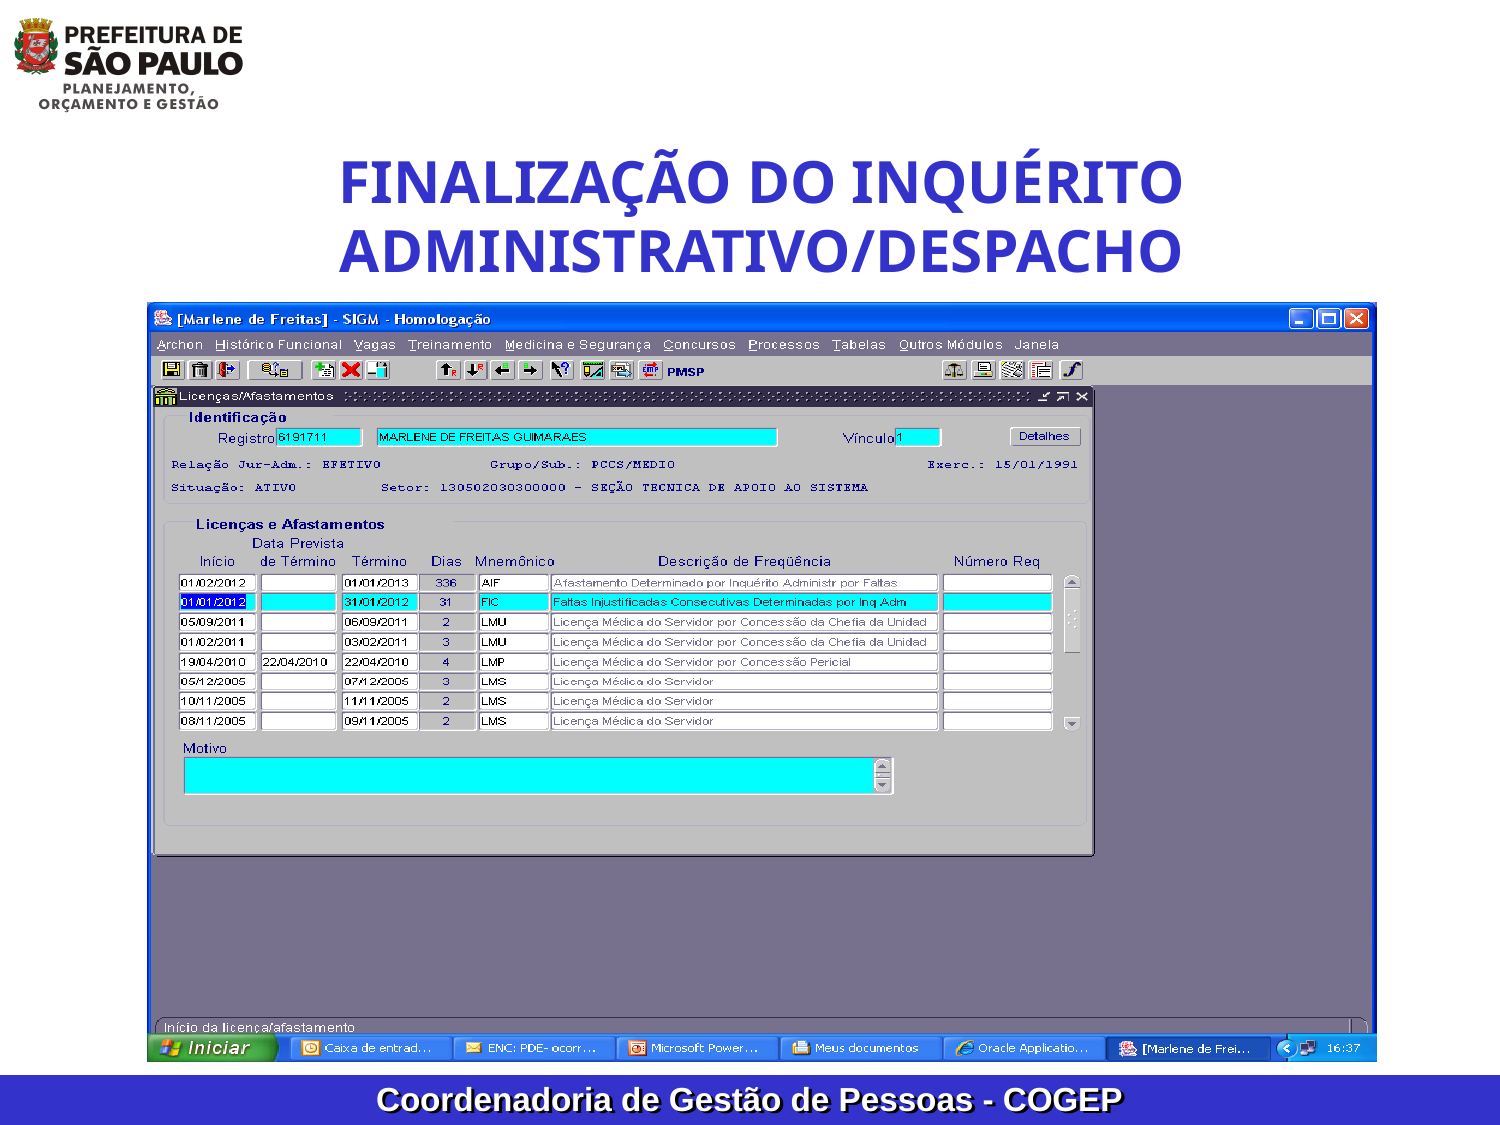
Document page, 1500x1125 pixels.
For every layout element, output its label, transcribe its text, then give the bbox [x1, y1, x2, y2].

picture [147, 302, 1377, 1062]
text_box FINALIZAÇÃO DO INQUÉRITO ADMINISTRATIVO/DESPACHO [136, 137, 1388, 292]
